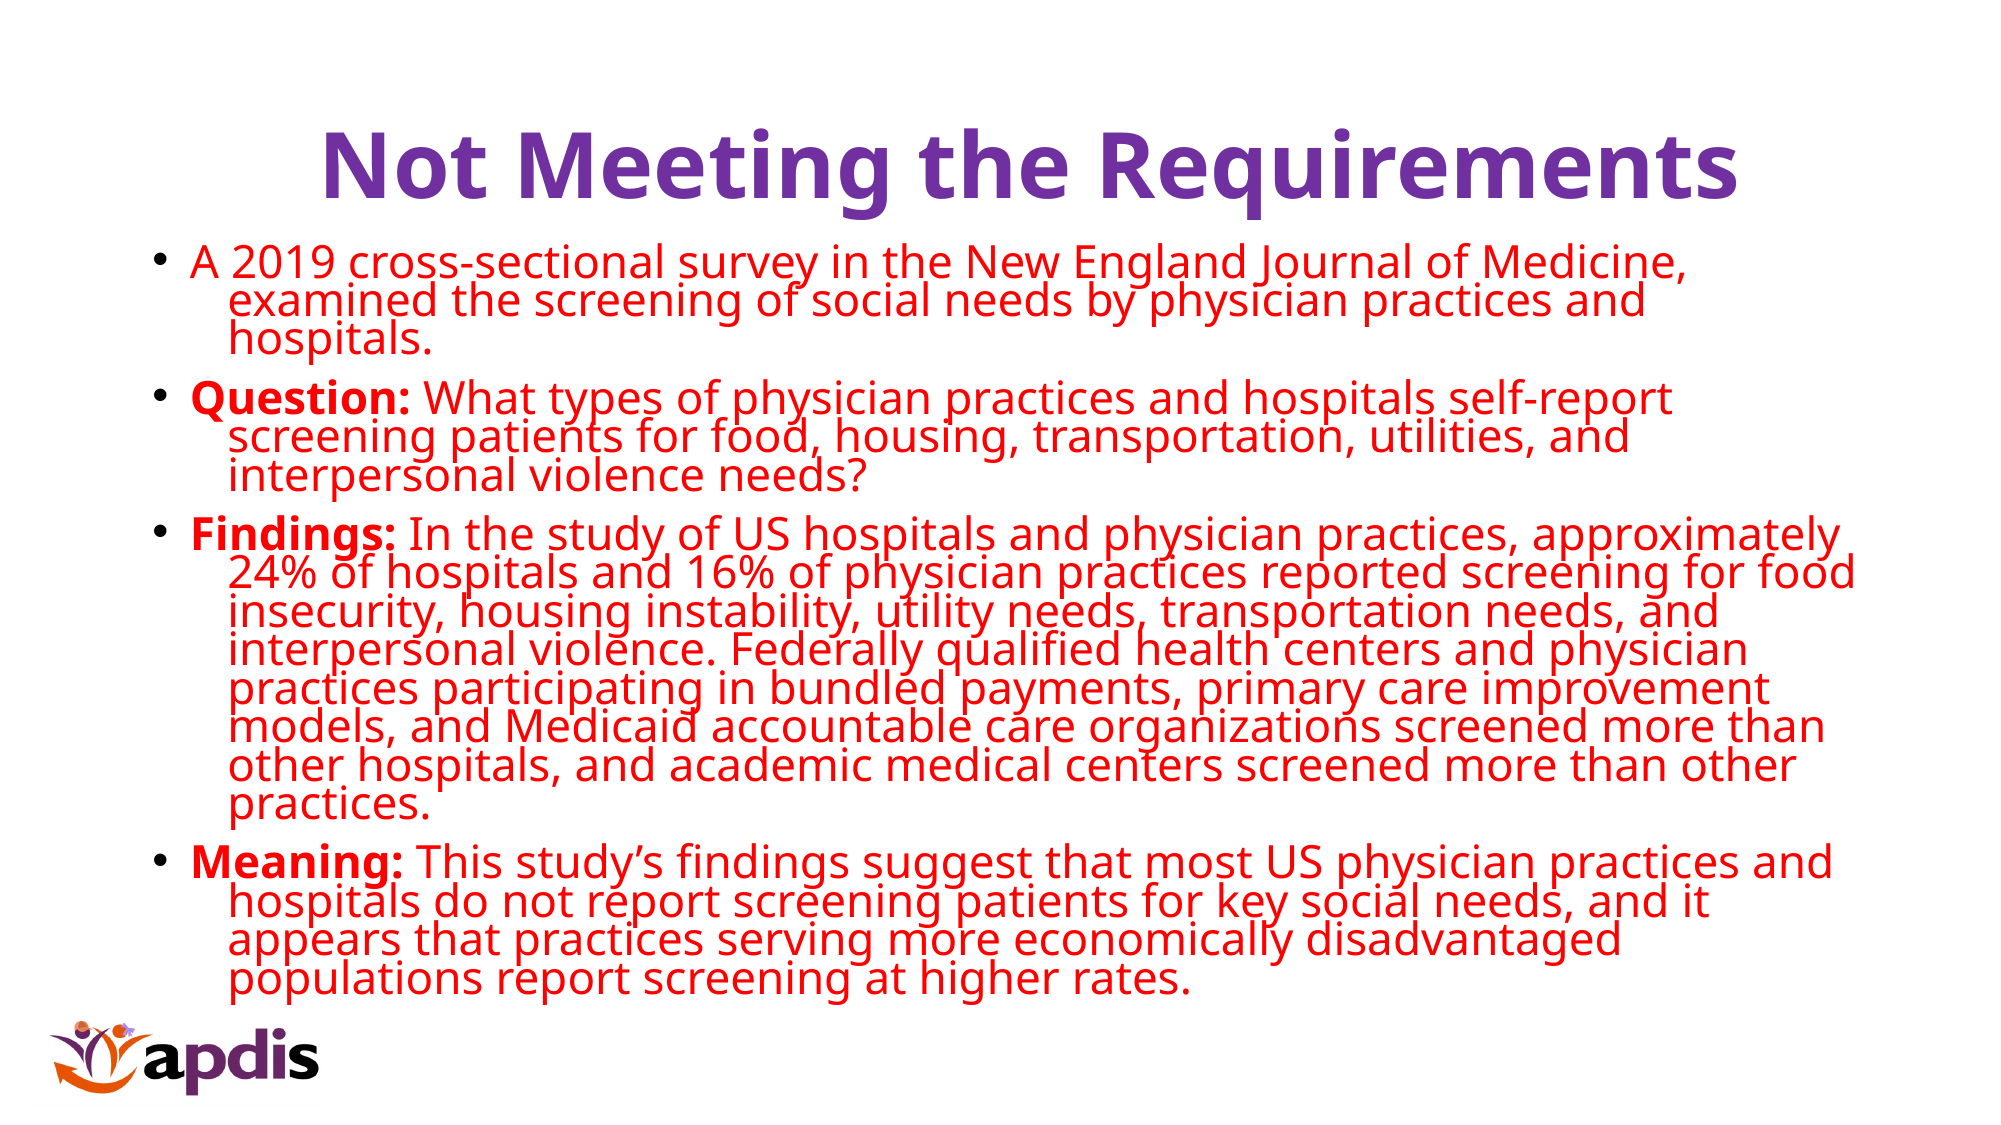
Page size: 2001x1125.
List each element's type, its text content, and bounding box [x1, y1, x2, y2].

picture [32, 1006, 323, 1108]
list A 2019 cross-sectional survey in the New England Journal of Medicine, examined the screening of social needs by physician practices and hospitals. Question: What types of physician practices and hospitals self-report screening patients for food, housing, transportation, utilities, and interpersonal violence needs? Findings: In the study of US hospitals and physician practices, approximately 24% of hospitals and 16% of physician practices reported screening for food insecurity, housing instability, utility needs, transportation needs, and interpersonal violence. Federally qualified health centers and physician practices participating in bundled payments, primary care improvement models, and Medicaid accountable care organizations screened more than other hospitals, and academic medical centers screened more than other practices. Meaning: This study’s findings suggest that most US physician practices and hospitals do not report screening patients for key social needs, and it appears that practices serving more economically disadvantaged populations report screening at higher rates. [137, 239, 1879, 1014]
title Not Meeting the Requirements [137, 59, 1863, 239]
